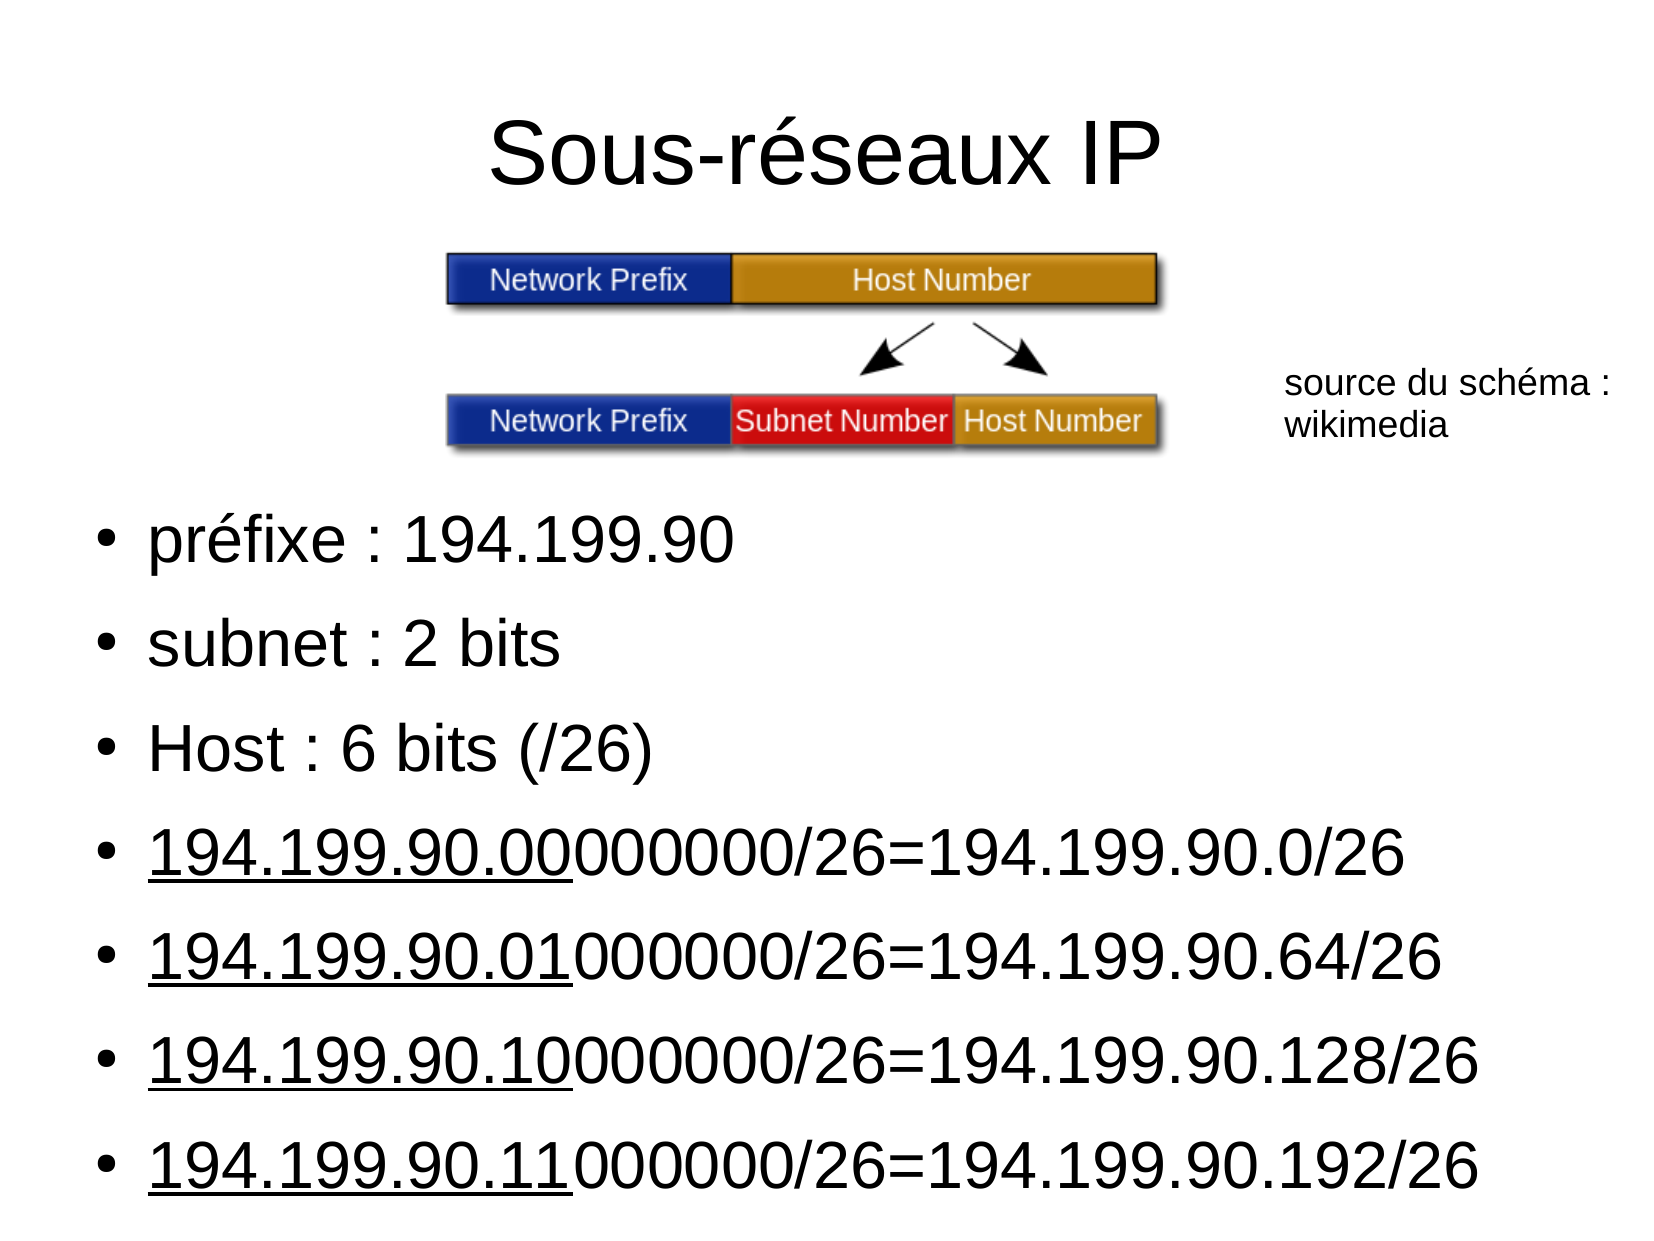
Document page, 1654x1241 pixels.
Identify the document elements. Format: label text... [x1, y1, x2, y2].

list préfixe : 194.199.90 subnet : 2 bits Host : 6 bits (/26) 194.199.90.00000000/26=194.199.90.0/26 194.199.90.01000000/26=194.199.90.64/26 194.199.90.10000000/26=194.199.90.128/26 194.199.90.11000000/26=194.199.90.192/26 [76, 501, 1565, 1203]
picture [413, 236, 1195, 463]
title Sous-réseaux IP [82, 49, 1571, 257]
text_box source du schéma : wikimedia [1269, 354, 1637, 454]
